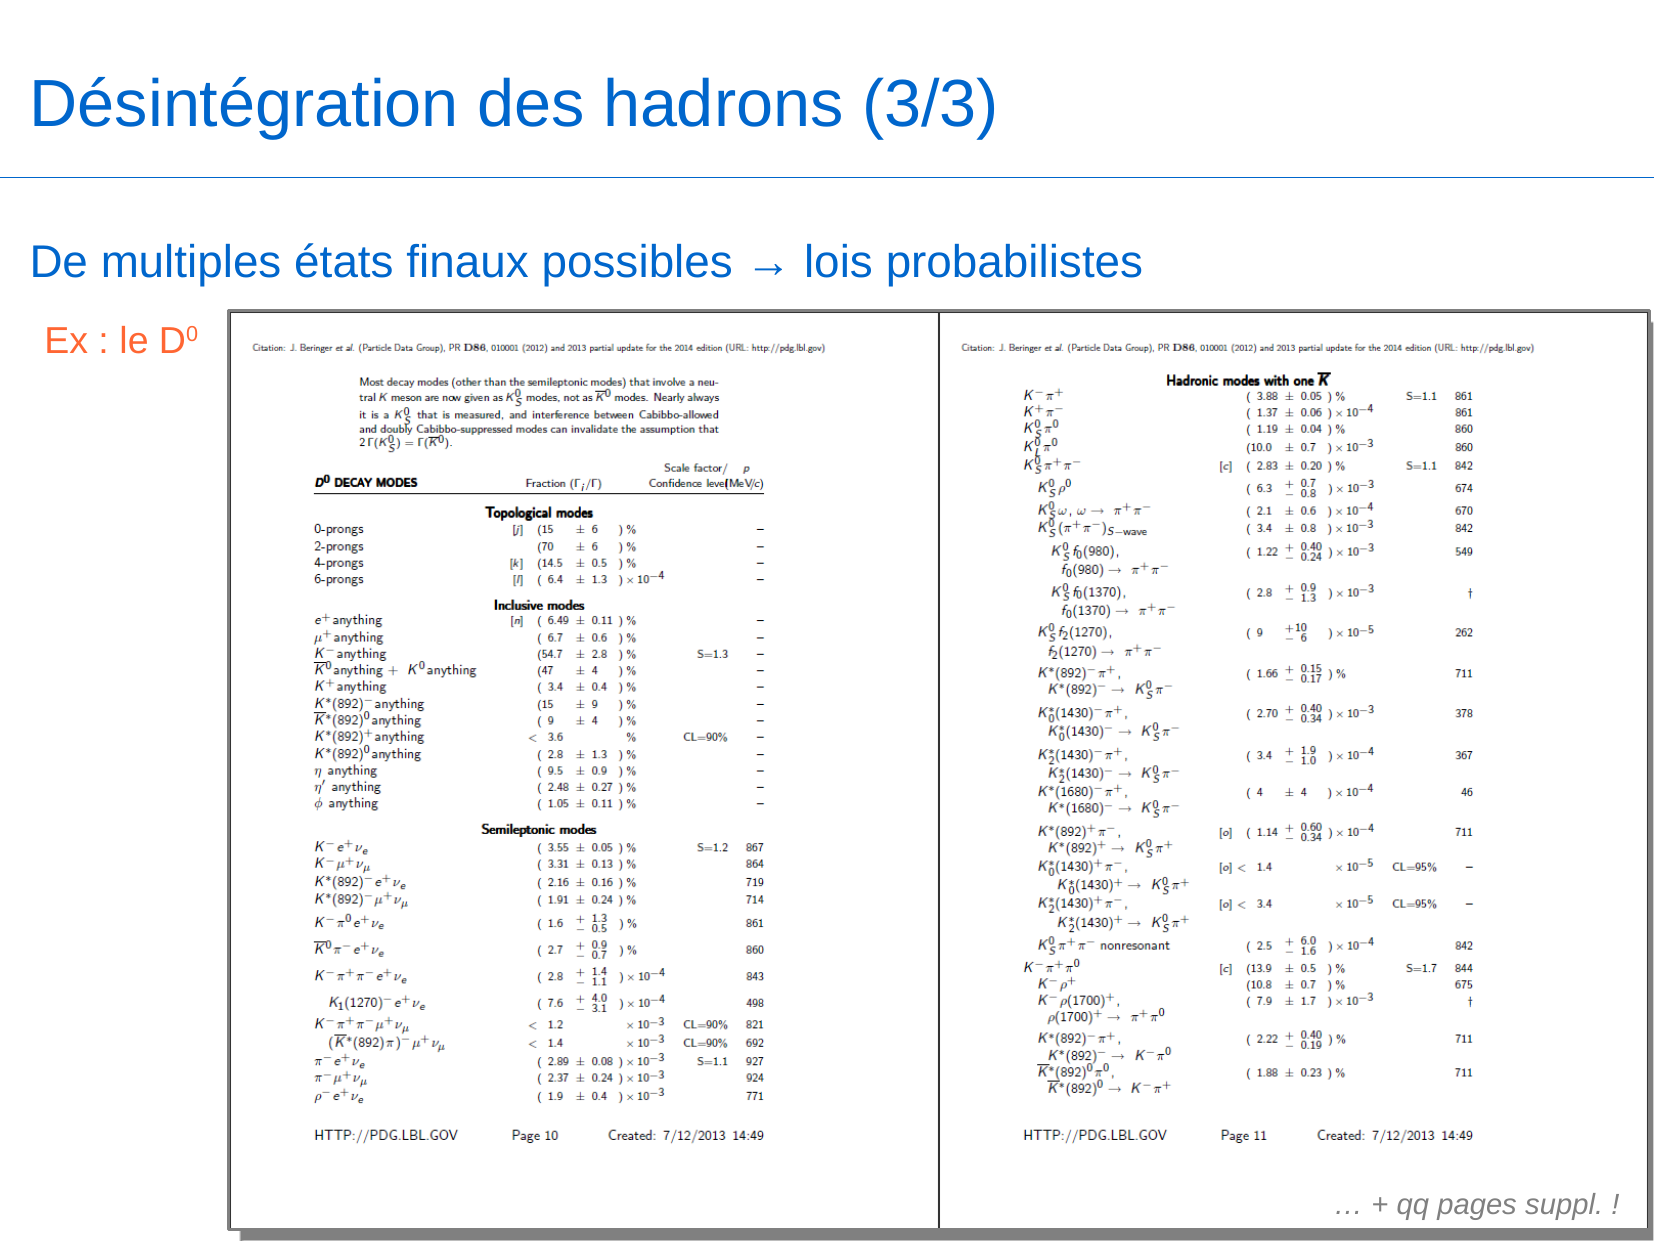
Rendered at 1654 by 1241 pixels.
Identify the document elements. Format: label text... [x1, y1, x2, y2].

title Désintégration des hadrons (3/3) [29, 29, 1625, 178]
text_box Ex : le D0 [29, 312, 224, 370]
text_box … + qq pages suppl. ! [1319, 1180, 1636, 1229]
picture [230, 312, 1648, 1229]
list De multiples états finaux possibles → lois probabilistes [29, 236, 1625, 1055]
